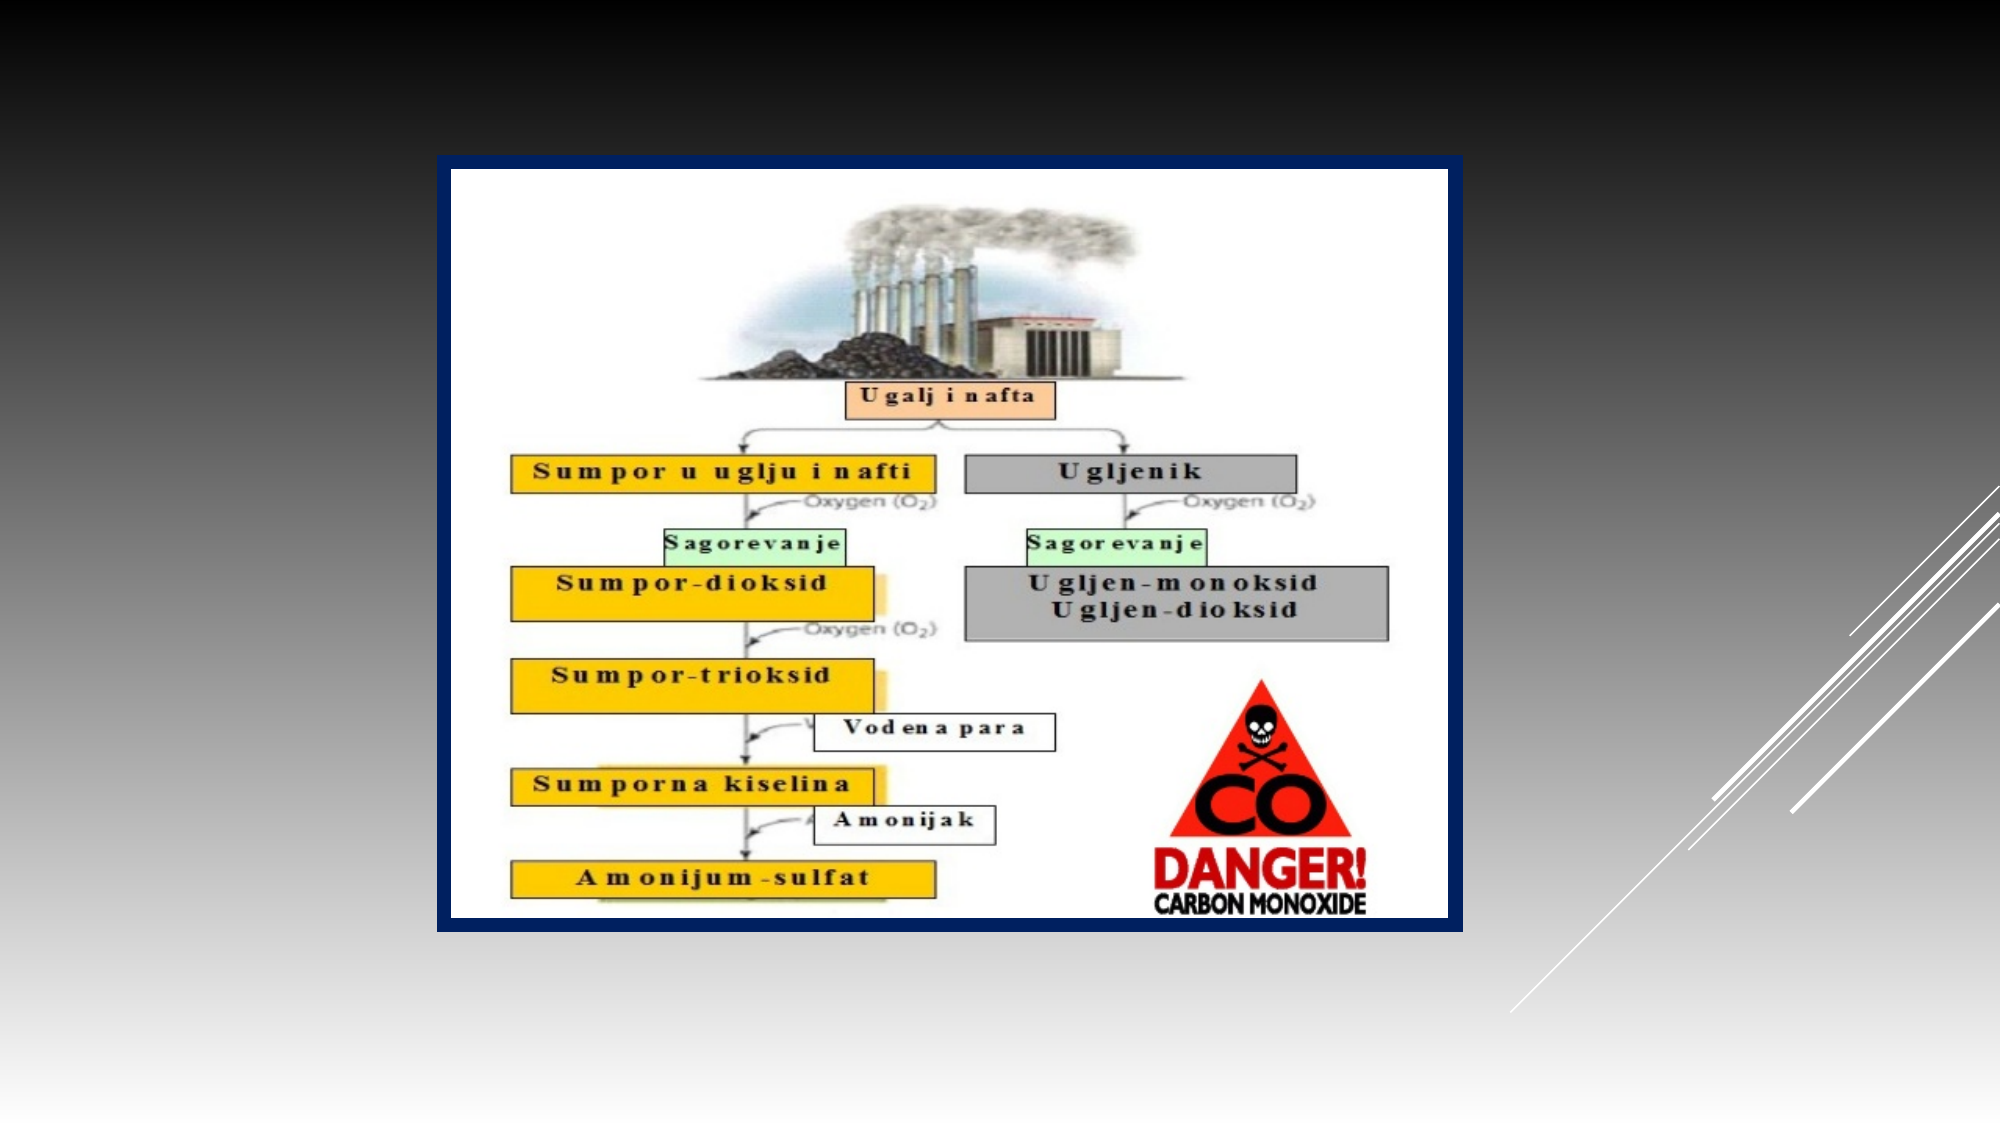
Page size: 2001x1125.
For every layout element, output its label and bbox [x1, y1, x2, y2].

picture [451, 169, 1449, 918]
